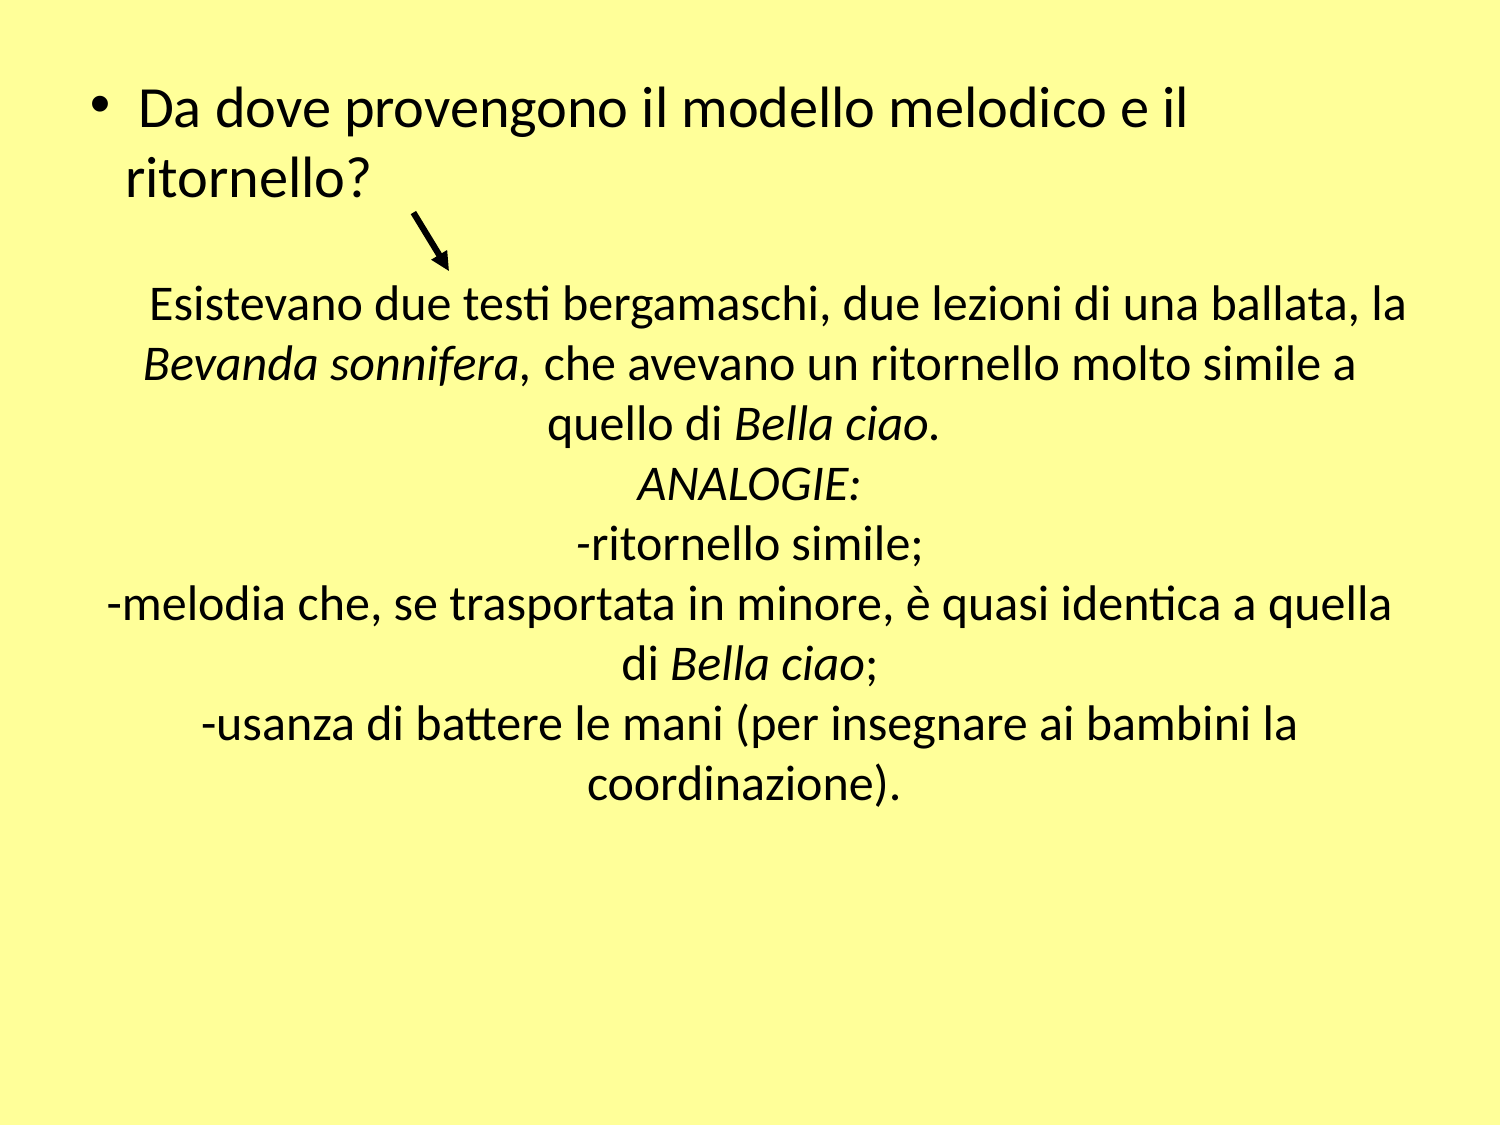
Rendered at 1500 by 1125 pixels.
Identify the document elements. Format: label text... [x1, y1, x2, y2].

text_box Da dove provengono il modello melodico e il ritornello? [75, 45, 1425, 233]
text_box Esistevano due testi bergamaschi, due lezioni di una ballata, la Bevanda sonnifera, che avevano un ritornello molto simile a quello di Bella ciao. ANALOGIE: -ritornello simile; -melodia che, se trasportata in minore, è quasi identica a quella di Bella ciao; -usanza di battere le mani (per insegnare ai bambini la coordinazione). [75, 262, 1425, 1005]
